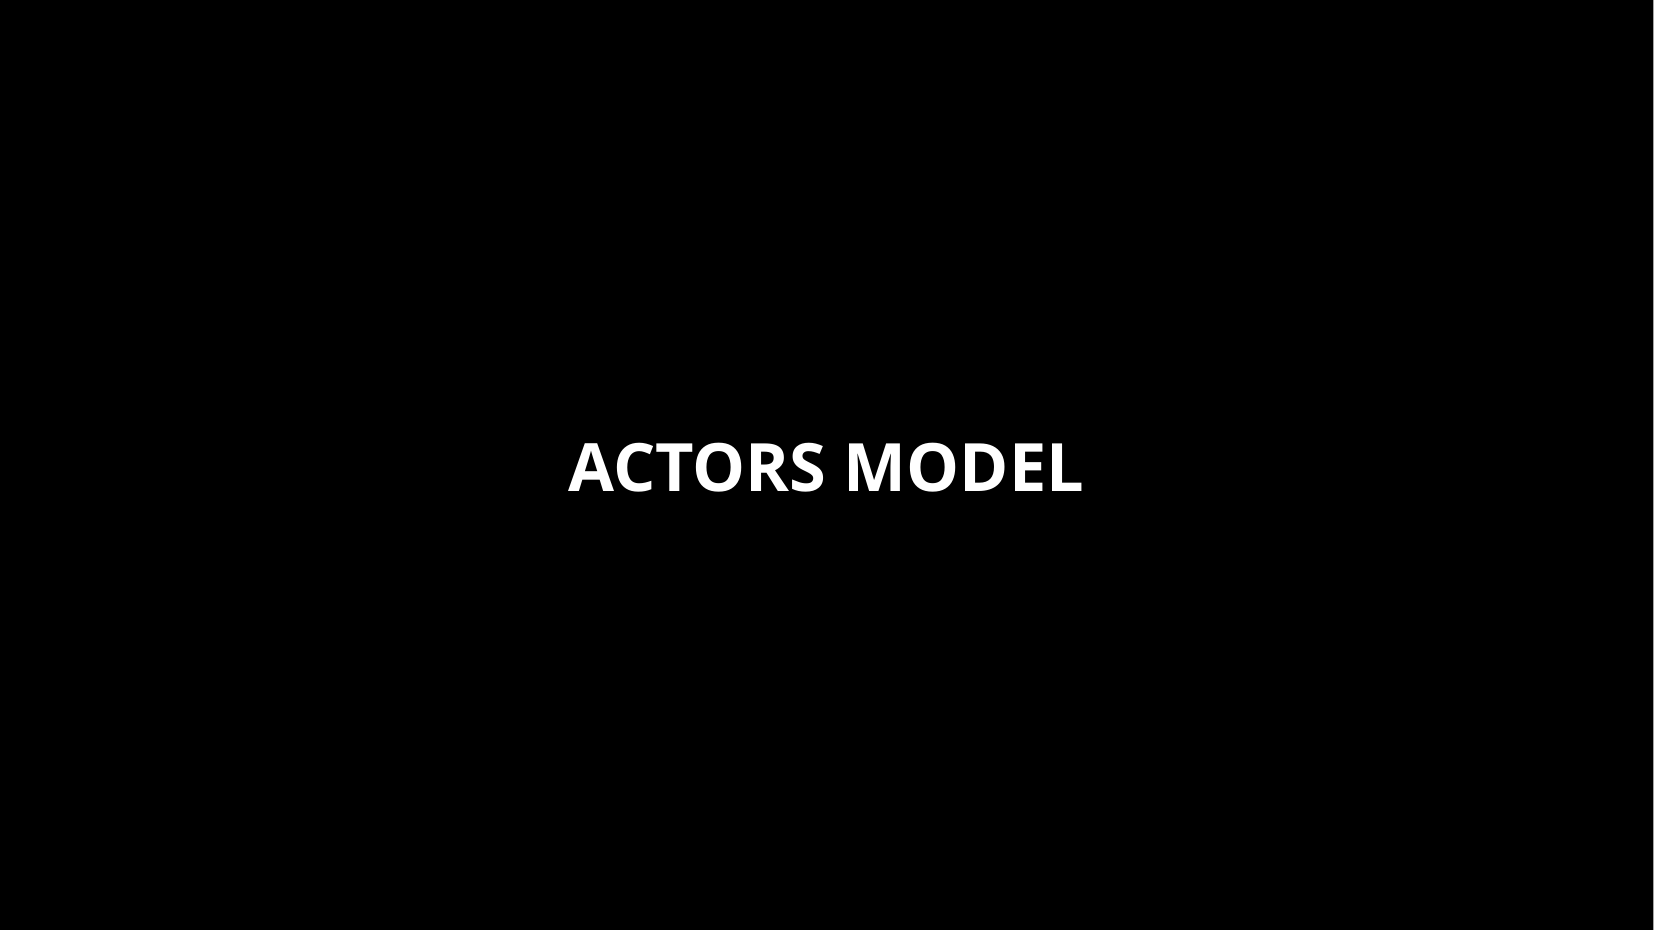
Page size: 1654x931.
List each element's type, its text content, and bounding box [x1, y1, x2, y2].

title ACTORS MODEL [82, 387, 1571, 543]
